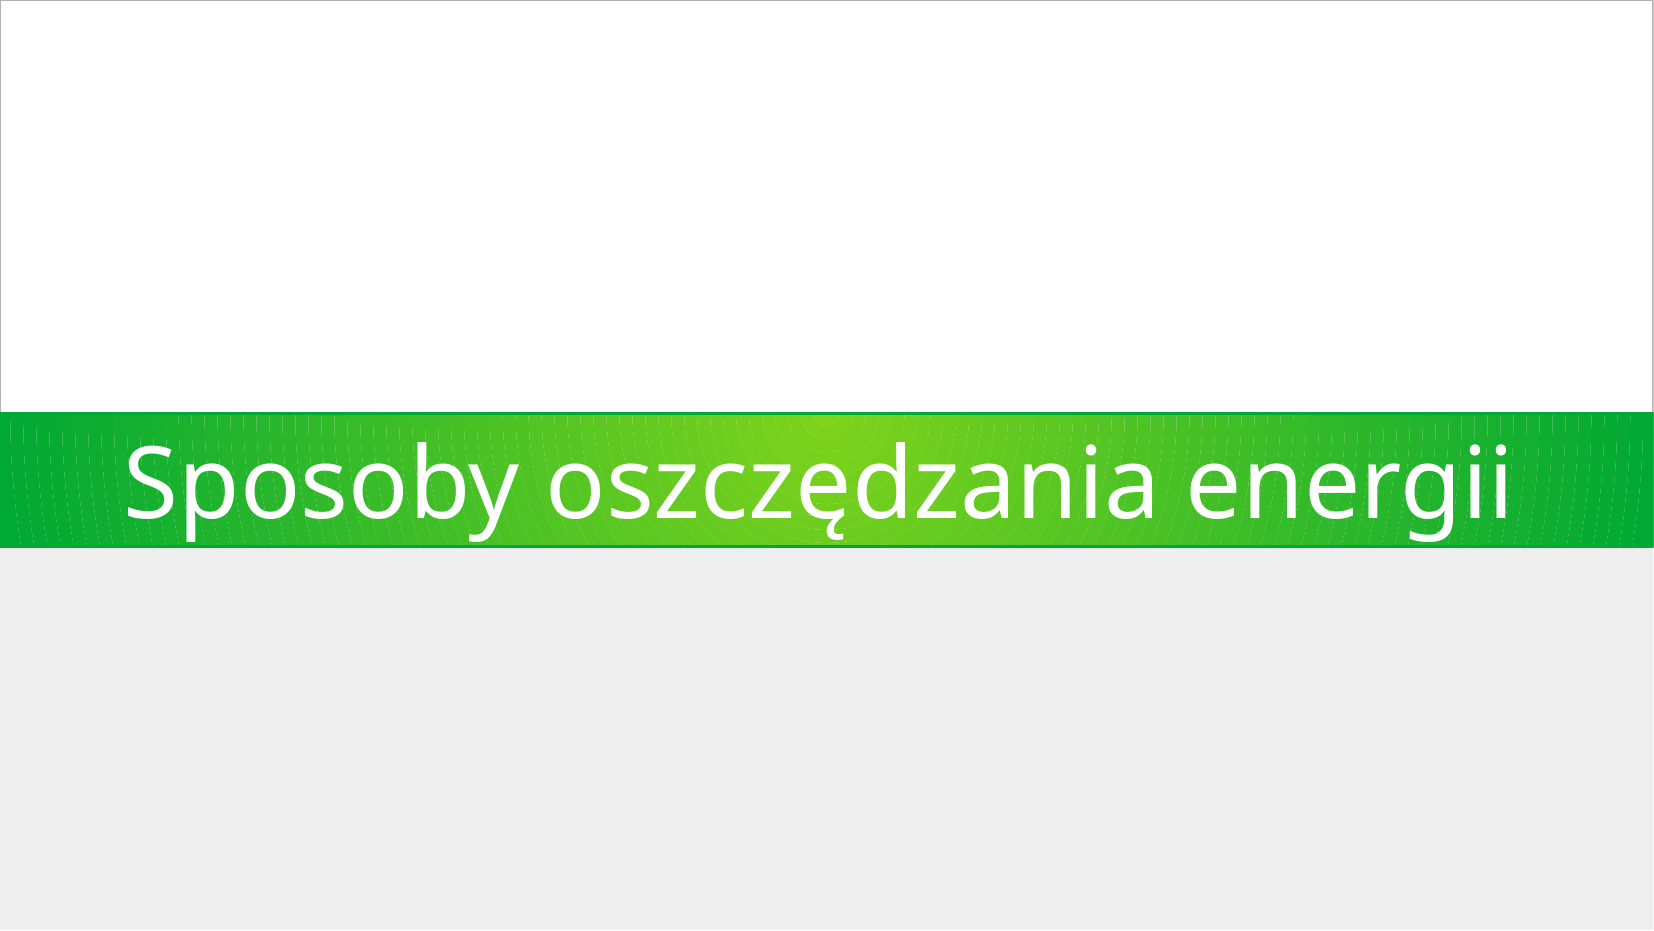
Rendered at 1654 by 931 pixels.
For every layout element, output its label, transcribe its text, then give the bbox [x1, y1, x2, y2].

title Sposoby oszczędzania energii [73, 420, 1565, 540]
